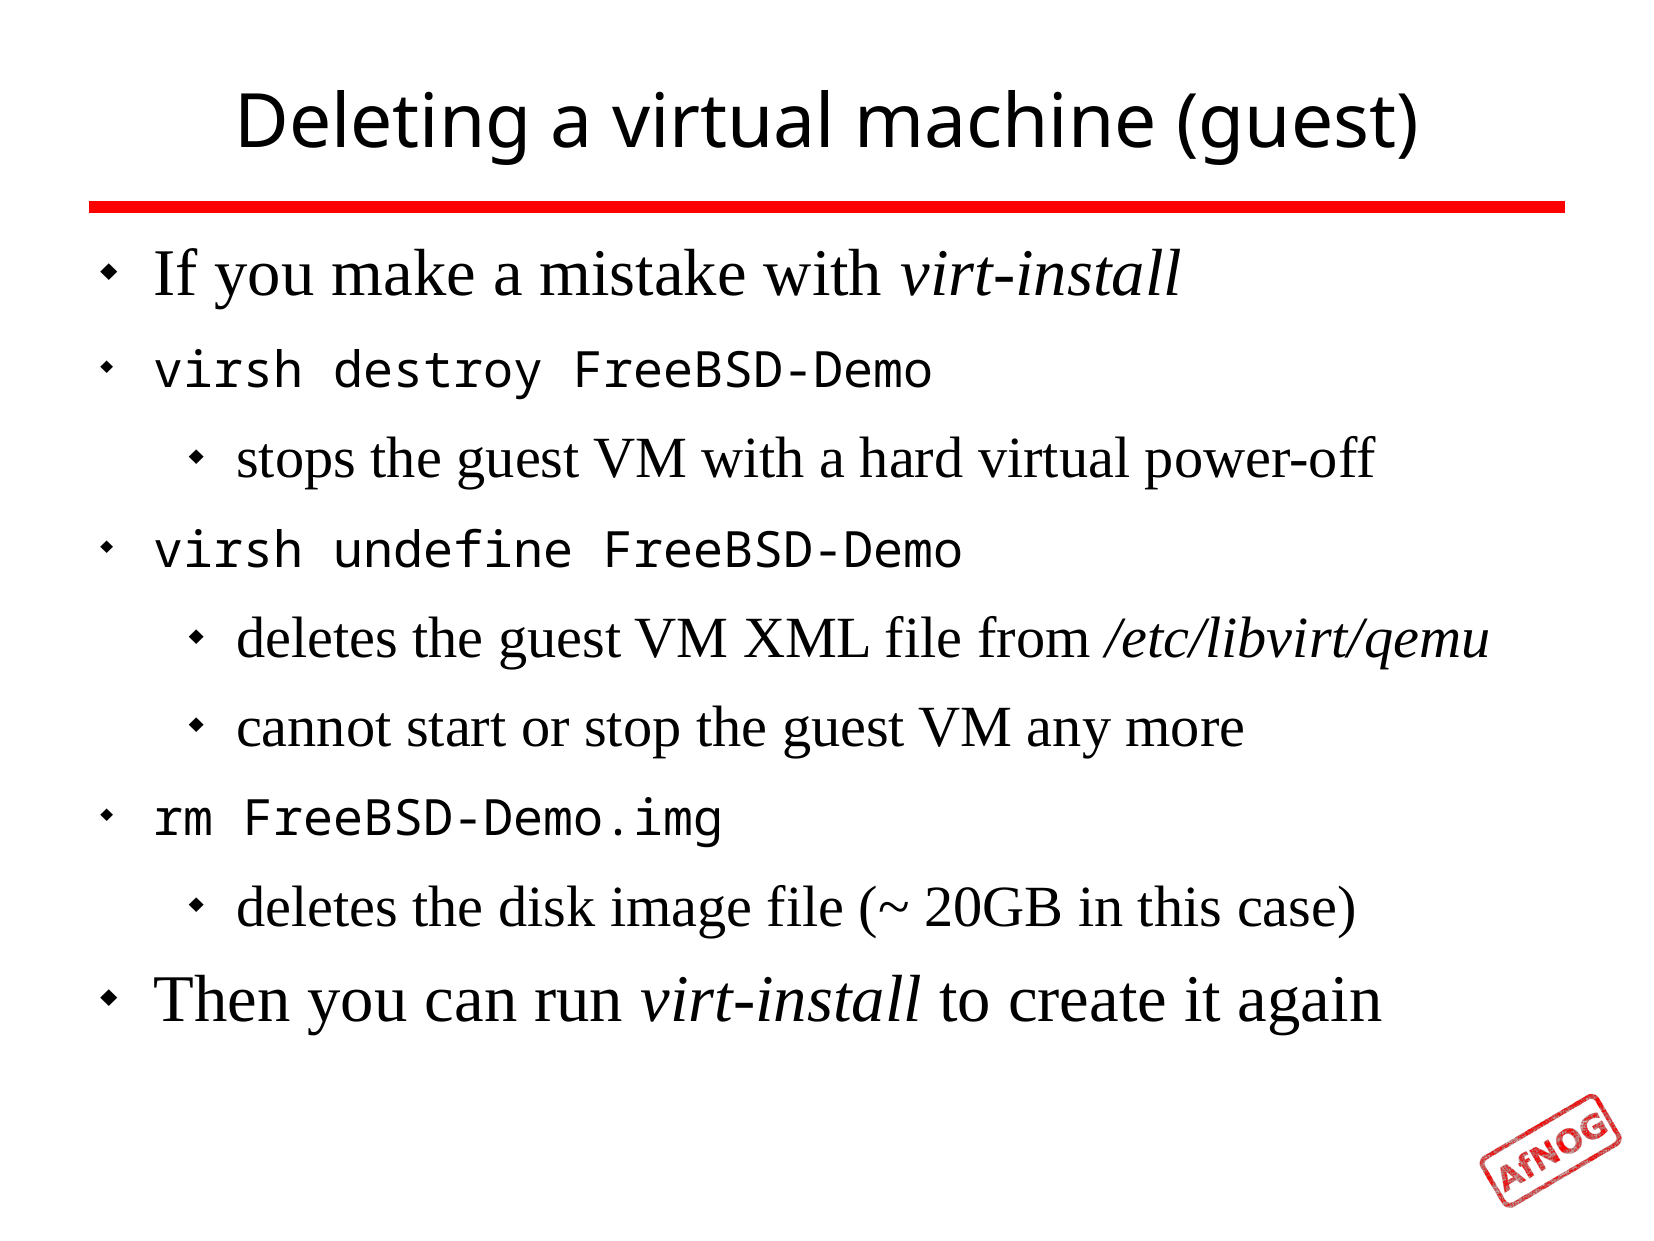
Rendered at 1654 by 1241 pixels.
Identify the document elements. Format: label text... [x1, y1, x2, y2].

title Deleting a virtual machine (guest) [82, 74, 1571, 162]
list If you make a mistake with virt-install virsh destroy FreeBSD-Demo stops the guest VM with a hard virtual power-off virsh undefine FreeBSD-Demo deletes the guest VM XML file from /etc/libvirt/qemu cannot start or stop the guest VM any more rm FreeBSD-Demo.img deletes the disk image file (~ 20GB in this case) Then you can run virt-install to create it again [82, 236, 1571, 1001]
picture [1476, 1090, 1625, 1211]
